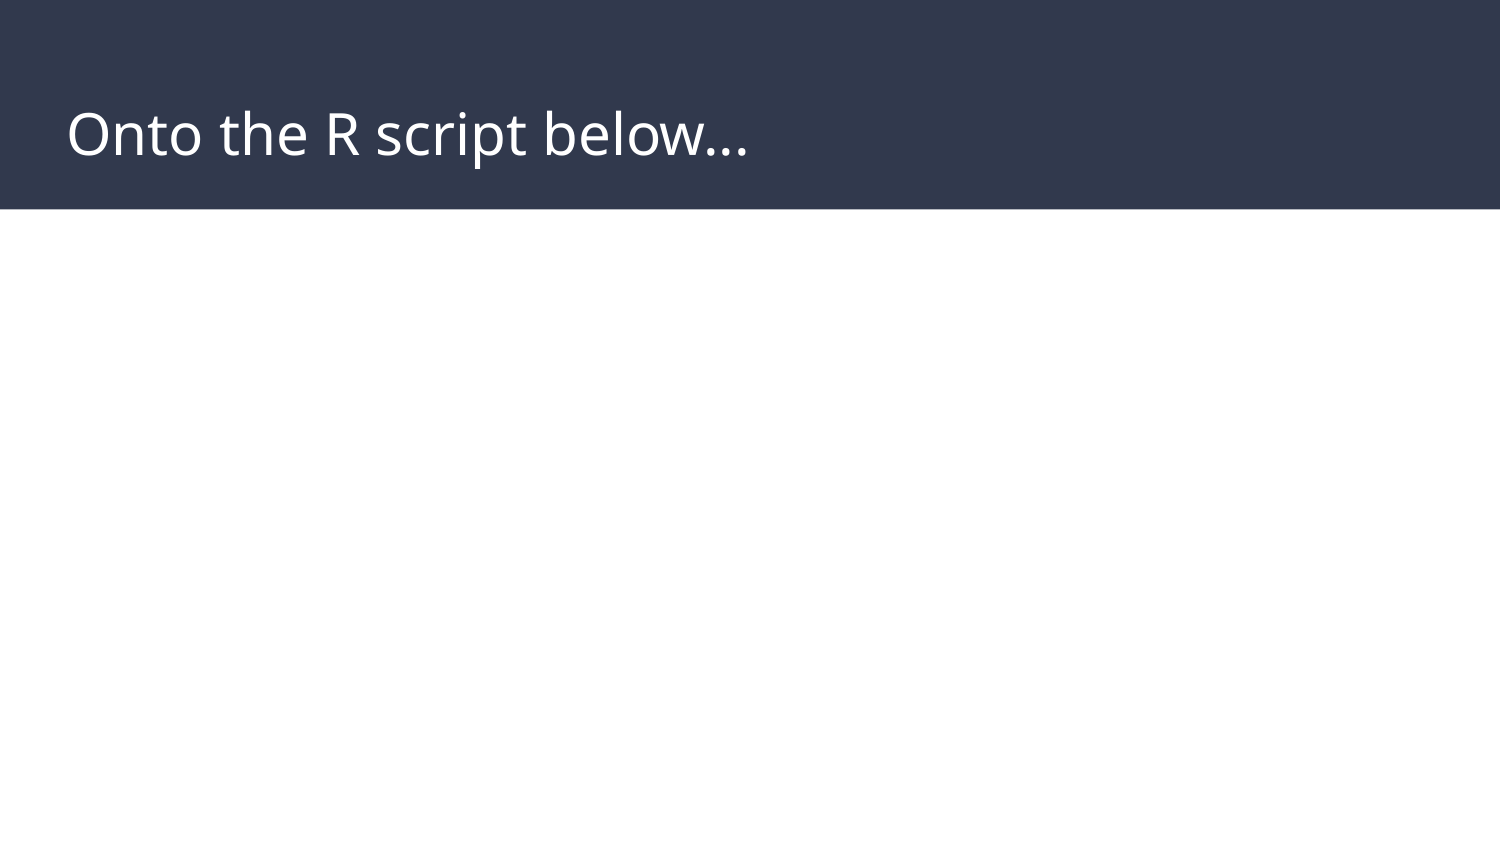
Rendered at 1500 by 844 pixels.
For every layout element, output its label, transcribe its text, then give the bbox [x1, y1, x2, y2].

title Onto the R script below... [51, 82, 1449, 185]
